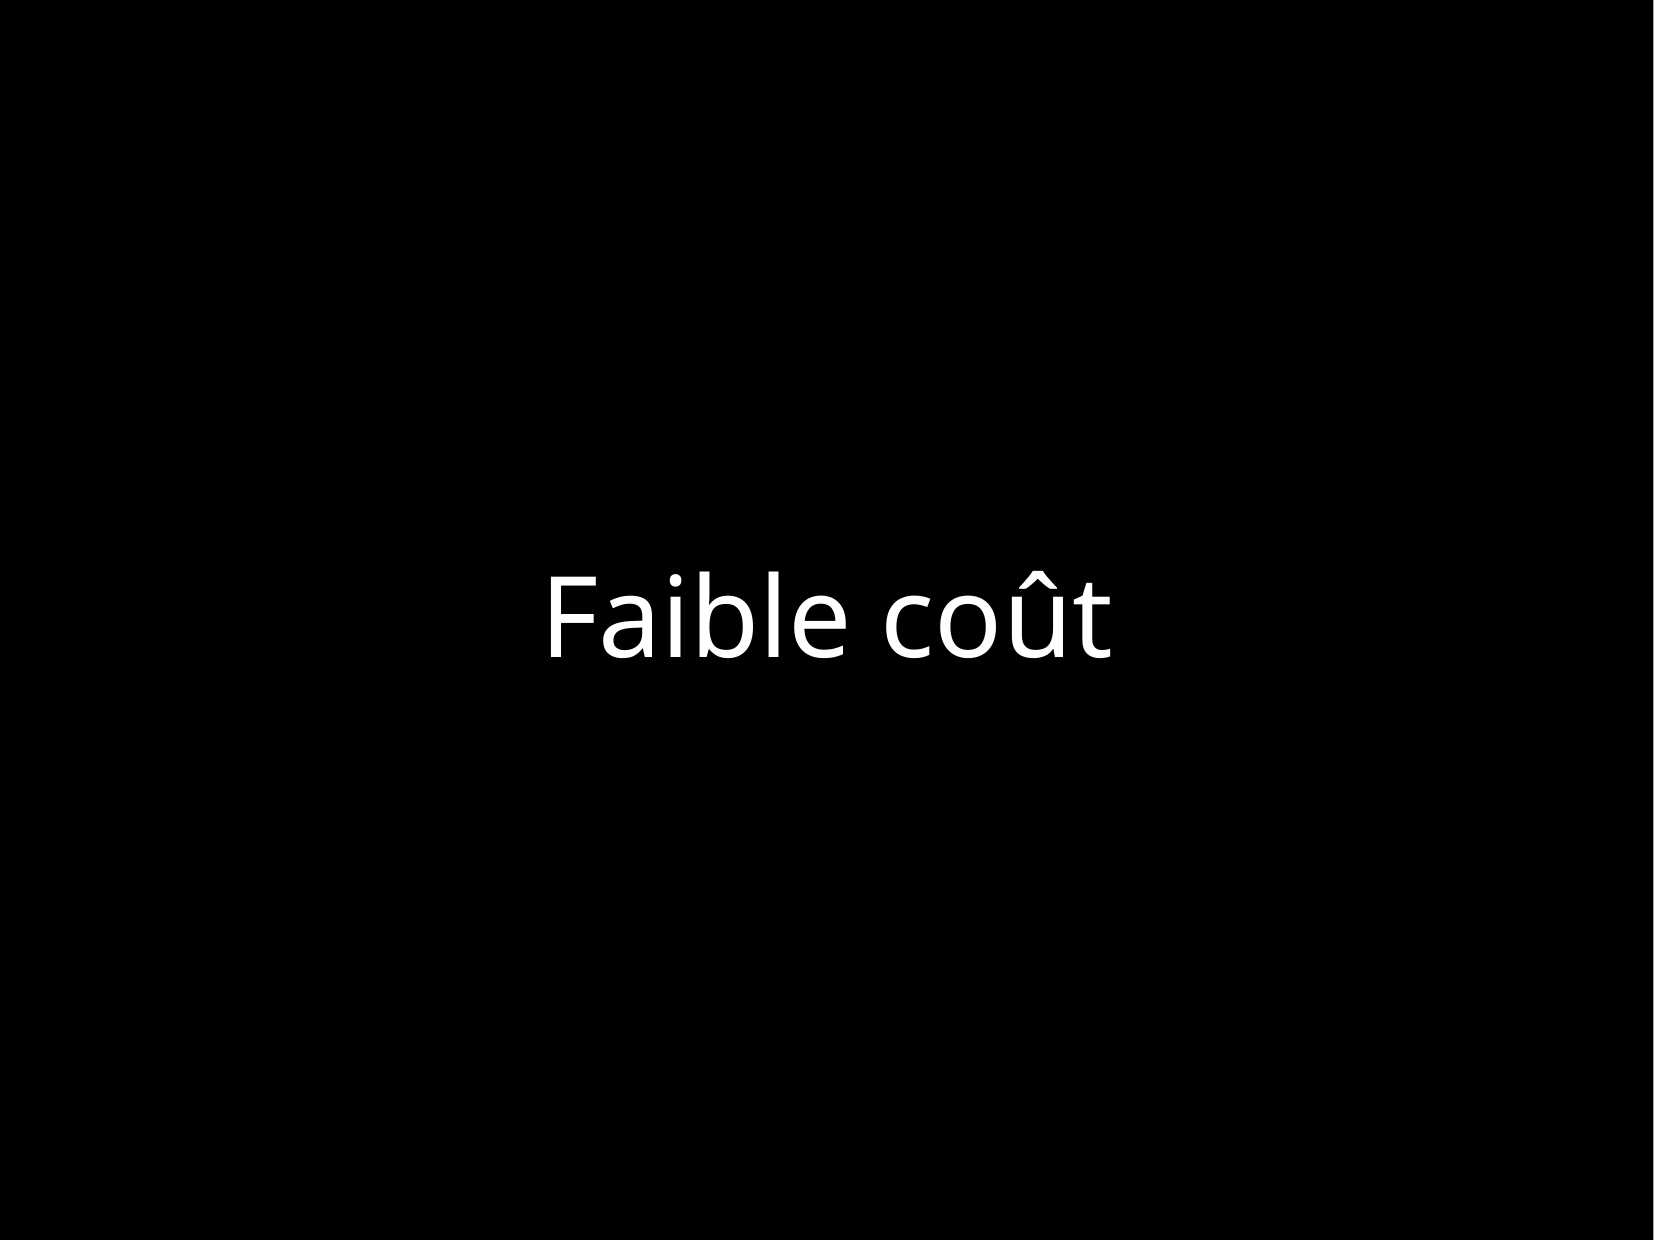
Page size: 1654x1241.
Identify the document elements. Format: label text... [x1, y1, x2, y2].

title Faible coût [82, 56, 1571, 1172]
